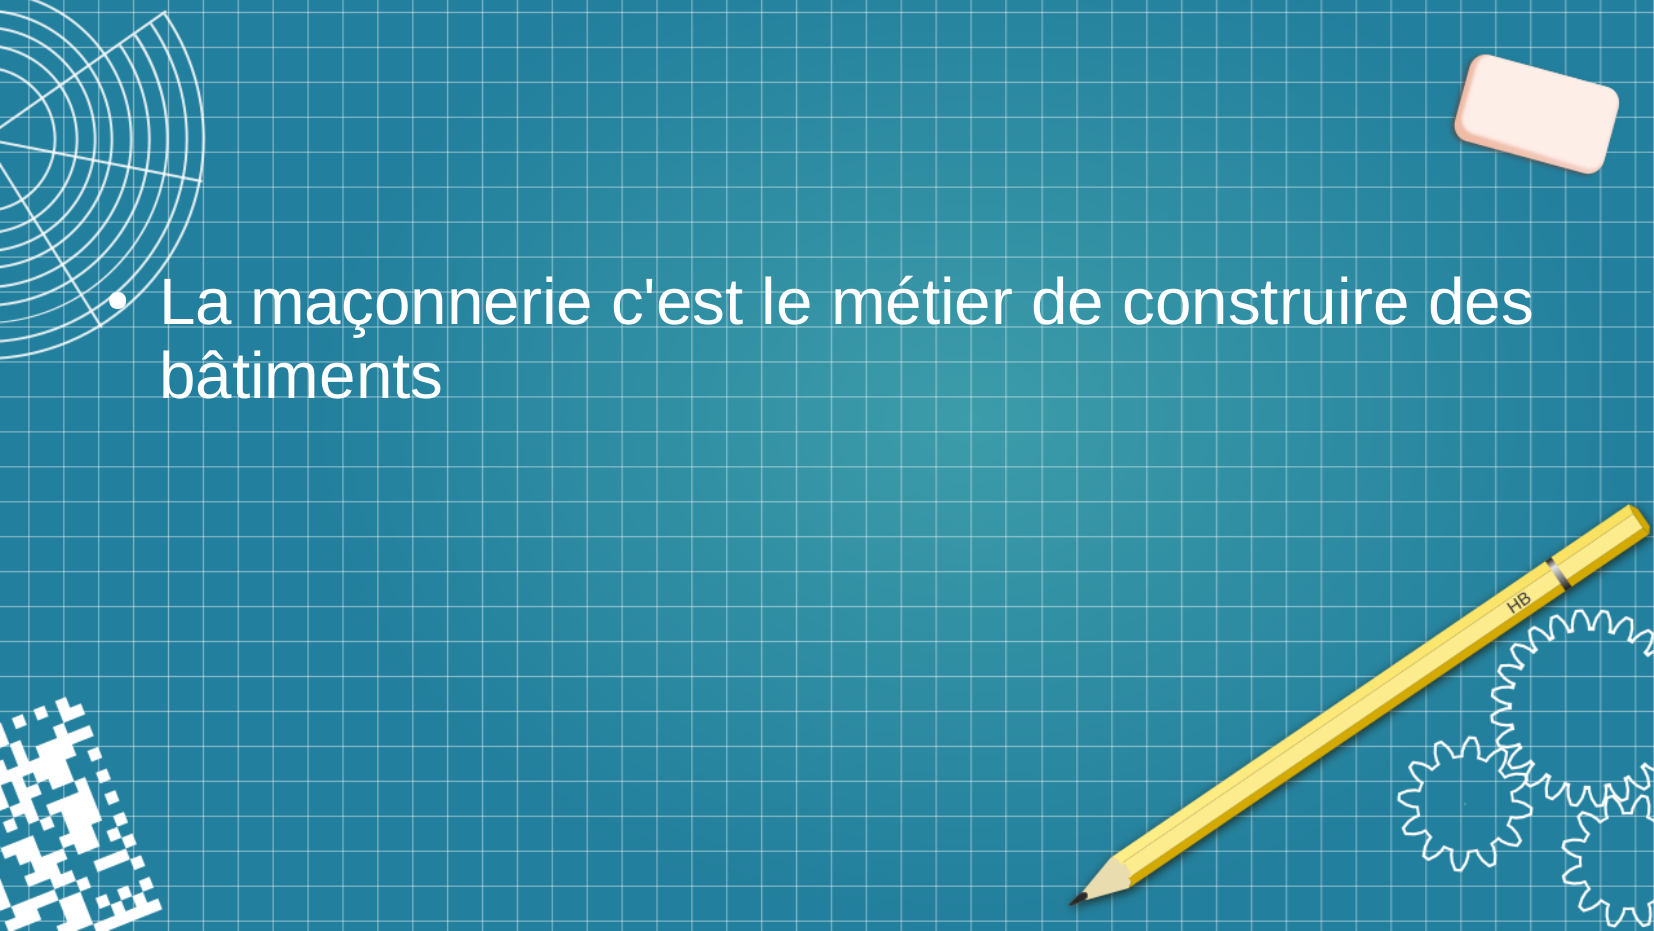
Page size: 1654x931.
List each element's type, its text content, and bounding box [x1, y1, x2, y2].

list La maçonnerie c'est le métier de construire des bâtiments [88, 265, 1577, 806]
picture [0, 0, 1654, 931]
